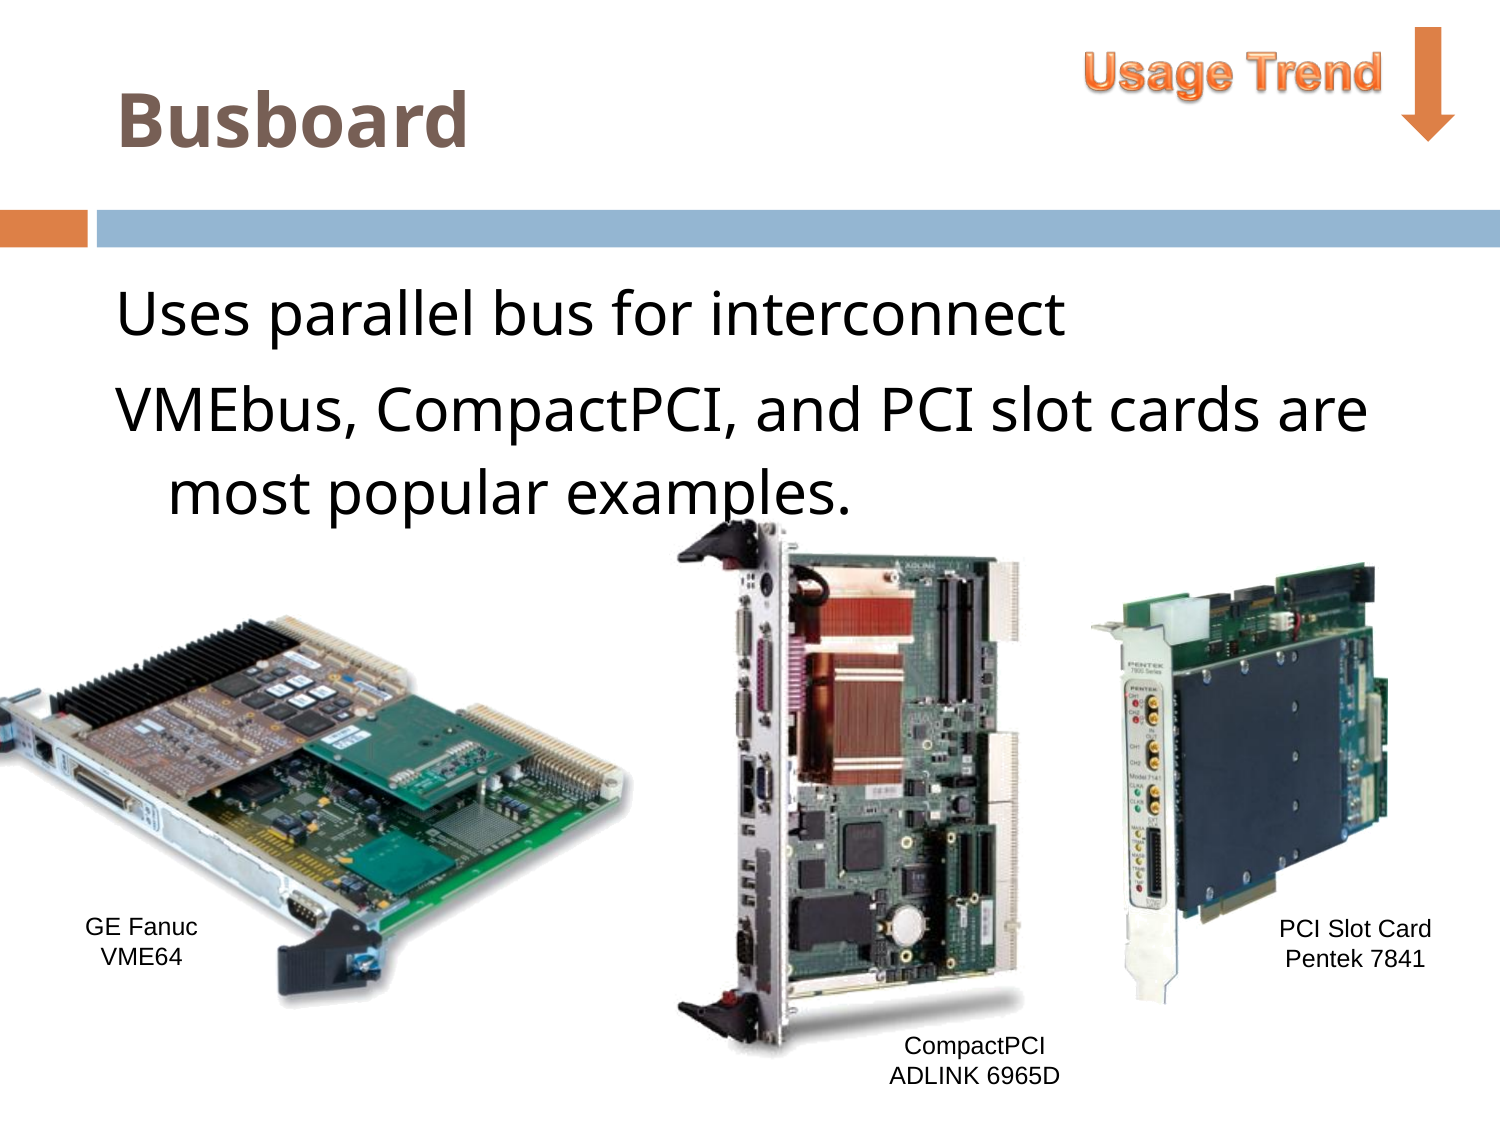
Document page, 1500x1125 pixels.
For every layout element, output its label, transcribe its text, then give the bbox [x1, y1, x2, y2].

text_box [1403, 28, 1454, 141]
title Busboard [100, 37, 1438, 201]
text_box CompactPCI ADLINK 6965D [874, 1021, 1076, 1098]
picture [1091, 562, 1388, 1005]
text_box PCI Slot Card Pentek 7841 [1264, 904, 1448, 981]
text_box GE Fanuc VME64 [70, 903, 214, 979]
picture [1046, 22, 1420, 111]
picture [669, 506, 1033, 1063]
picture [0, 598, 643, 1012]
list Uses parallel bus for interconnect VMEbus, CompactPCI, and PCI slot cards are most popular examples. [100, 262, 1438, 1001]
